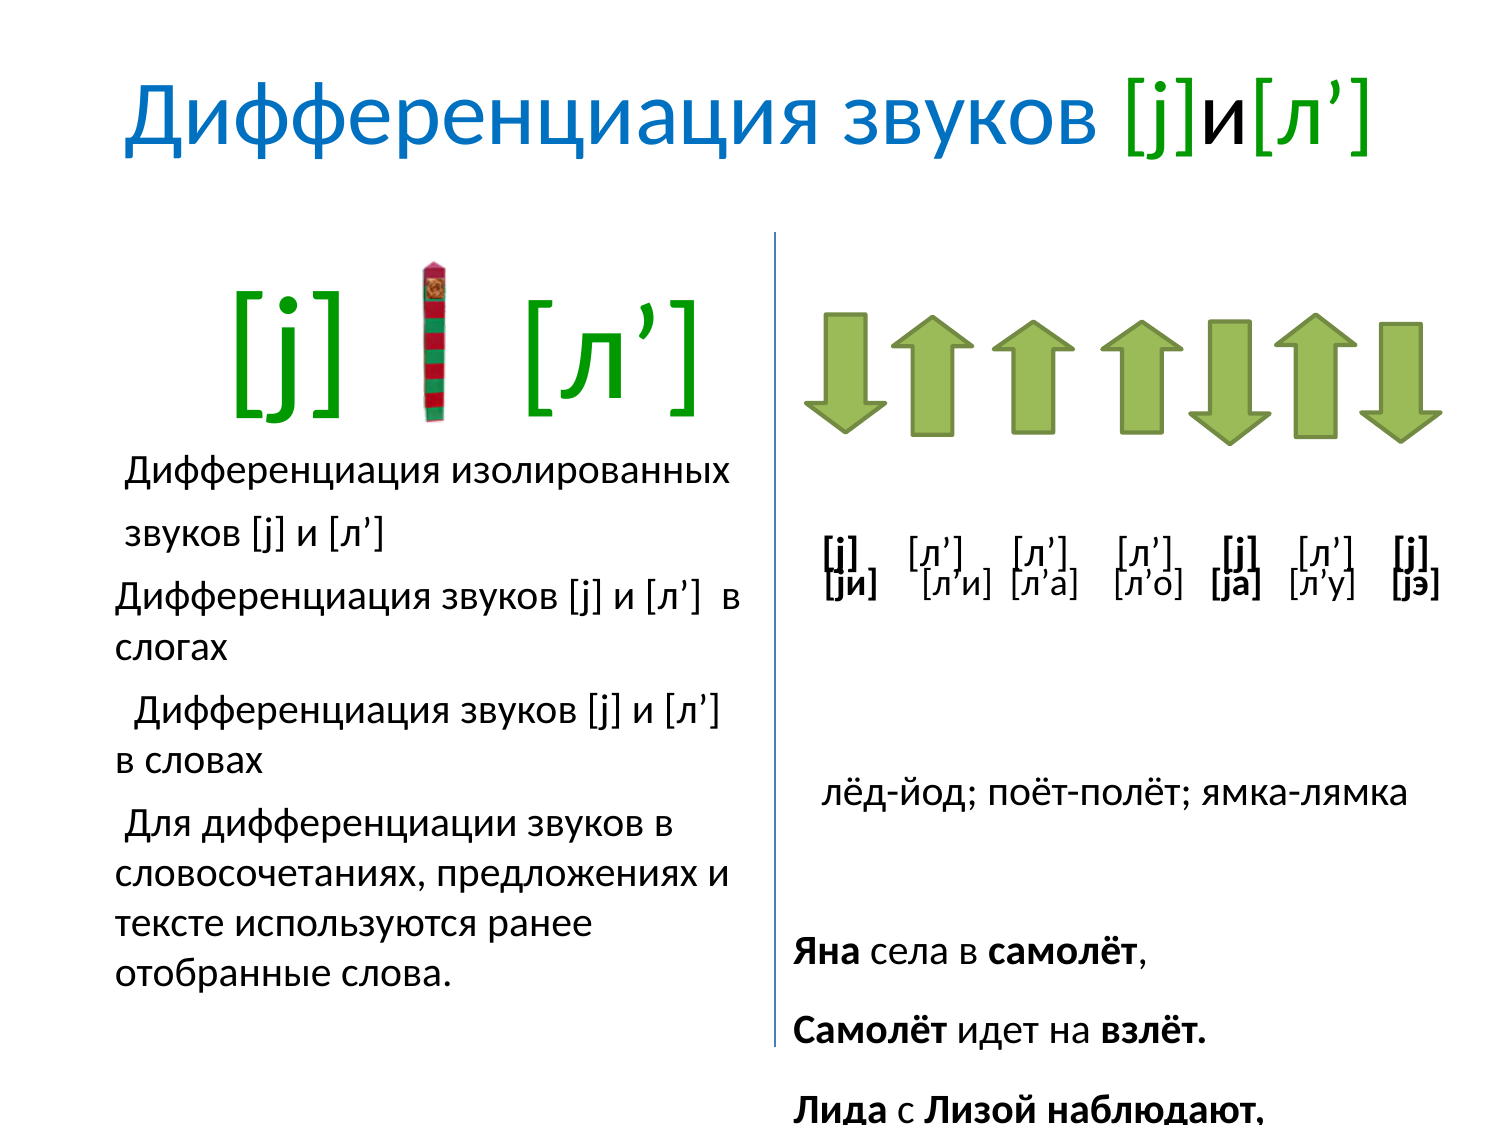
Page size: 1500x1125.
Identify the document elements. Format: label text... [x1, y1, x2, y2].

text_box [j] [л’] Дифференциация изолированных звуков [j] и [л’] Дифференциация звуков [j] и [л’] в слогах Дифференциация звуков [j] и [л’] в словах Для дифференциации звуков в словосочетаниях, предложениях и тексте используются ранее отобранные слова. [99, 243, 774, 1030]
text_box [1190, 321, 1270, 445]
text_box [jи] [л’и] [л’а] [л’о] [jа] [л’у] [jэ] [809, 550, 1459, 656]
list [j] [л’] [л’] [л’] [j] [л’] [j] лёд-йод; поёт-полёт; ямка-лямка Яна села в самолёт, Самолёт идет на взлёт. Лида с Лизой наблюдают, Как тот самолёт взлетает. [776, 278, 1469, 1012]
text_box [1361, 323, 1441, 442]
text_box [892, 316, 973, 435]
text_box [1276, 314, 1356, 438]
picture [331, 243, 495, 460]
text_box [1102, 321, 1182, 433]
title Дифференциация звуков [j]и[л’] [75, 45, 1425, 233]
text_box [805, 314, 886, 433]
text_box [993, 321, 1074, 433]
